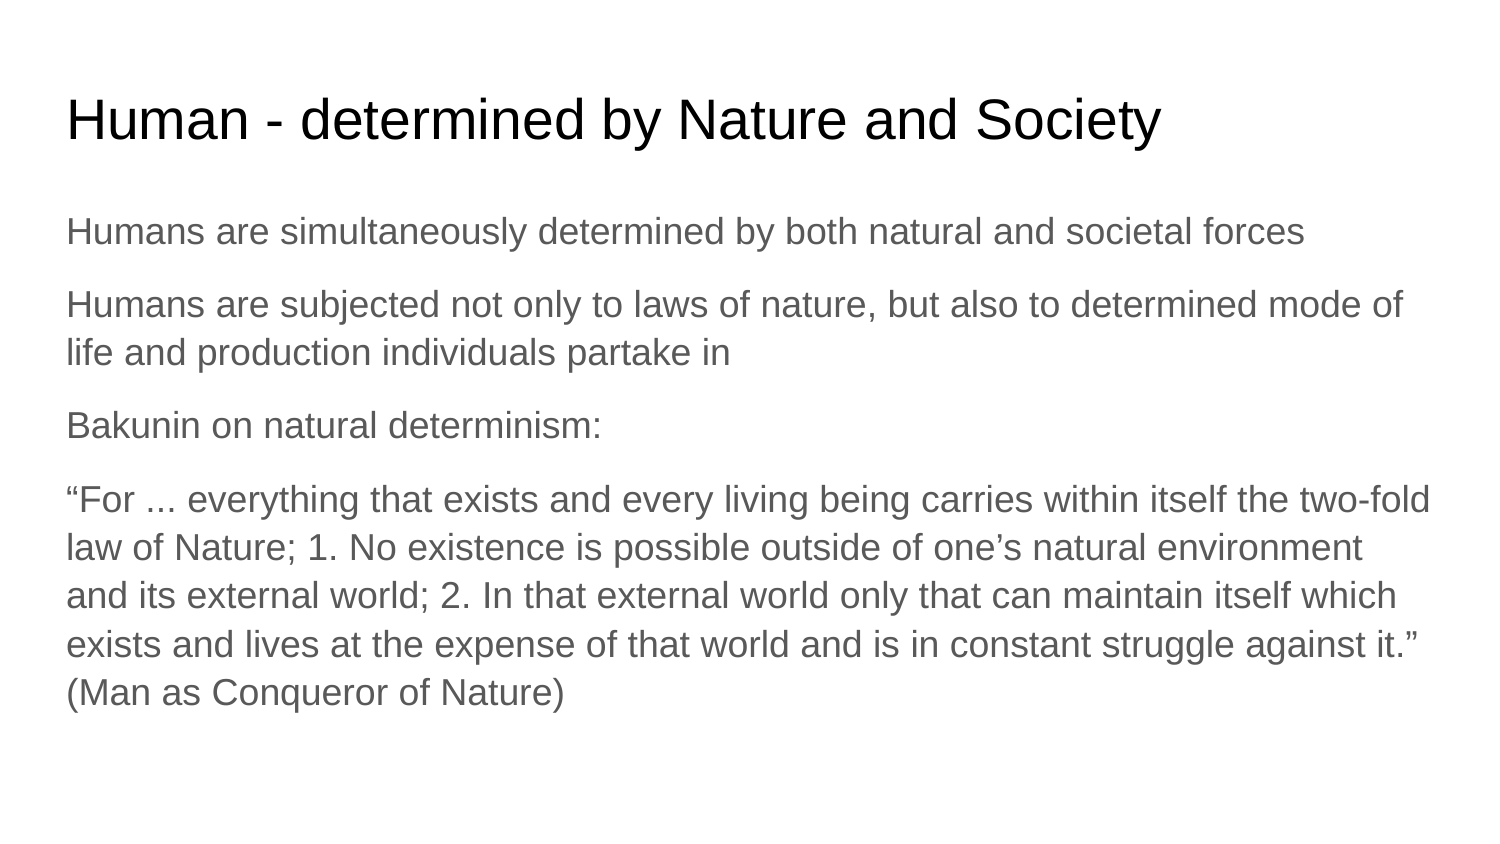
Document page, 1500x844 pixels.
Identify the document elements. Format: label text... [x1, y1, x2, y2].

list Humans are simultaneously determined by both natural and societal forces Humans are subjected not only to laws of nature, but also to determined mode of life and production individuals partake in Bakunin on natural determinism: “For ... everything that exists and every living being carries within itself the two-fold law of Nature; 1. No existence is possible outside of one’s natural environment and its external world; 2. In that external world only that can maintain itself which exists and lives at the expense of that world and is in constant struggle against it.” (Man as Conqueror of Nature) [51, 189, 1449, 750]
title Human - determined by Nature and Society [51, 72, 1449, 167]
